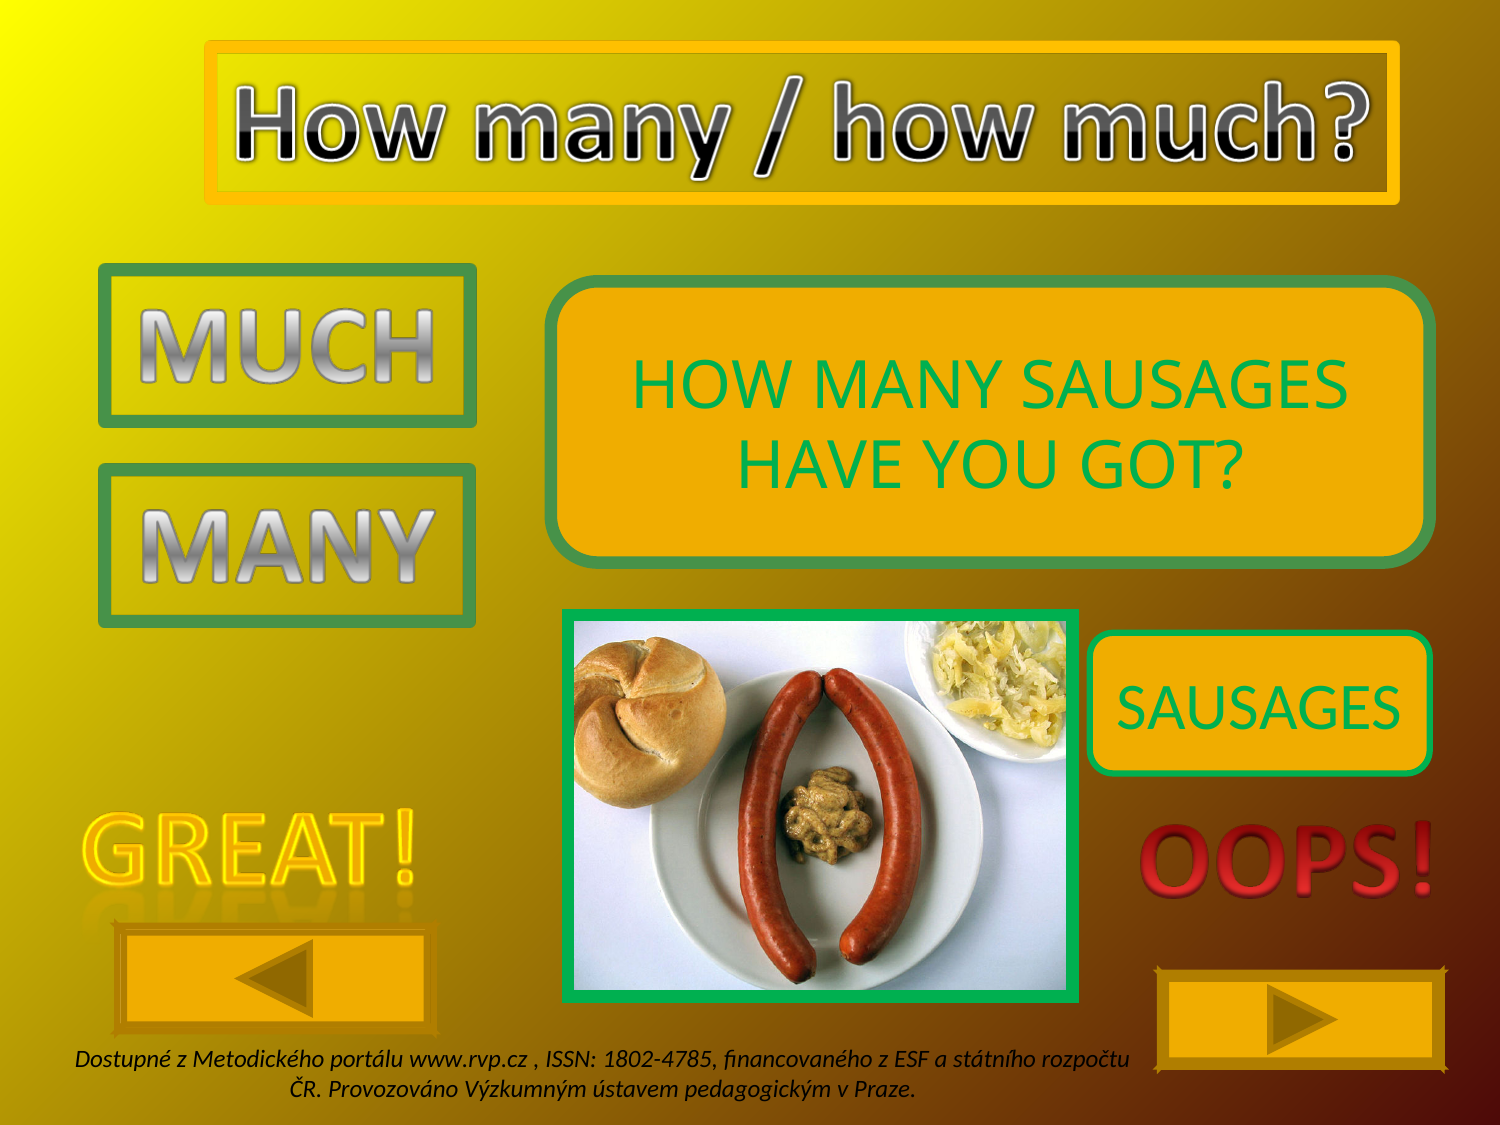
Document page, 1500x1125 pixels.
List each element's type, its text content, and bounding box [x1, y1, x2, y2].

text_box SAUSAGES [1089, 632, 1430, 774]
text_box HOW MANY SAUSAGES HAVE YOU GOT? [550, 281, 1430, 563]
picture [67, 440, 506, 629]
picture [1079, 756, 1500, 939]
picture [155, 10, 1449, 206]
text_box Dostupné z Metodického portálu www.rvp.cz , ISSN: 1802-4785, financovaného z ESF a státního rozpočtu ČR. Provozováno Výzkumným ústavem pedagogickým v Praze. [46, 1042, 1161, 1103]
text_box [118, 925, 434, 1032]
picture [574, 621, 1067, 991]
picture [65, 240, 509, 429]
text_box [1161, 972, 1442, 1067]
picture [3, 741, 497, 1039]
